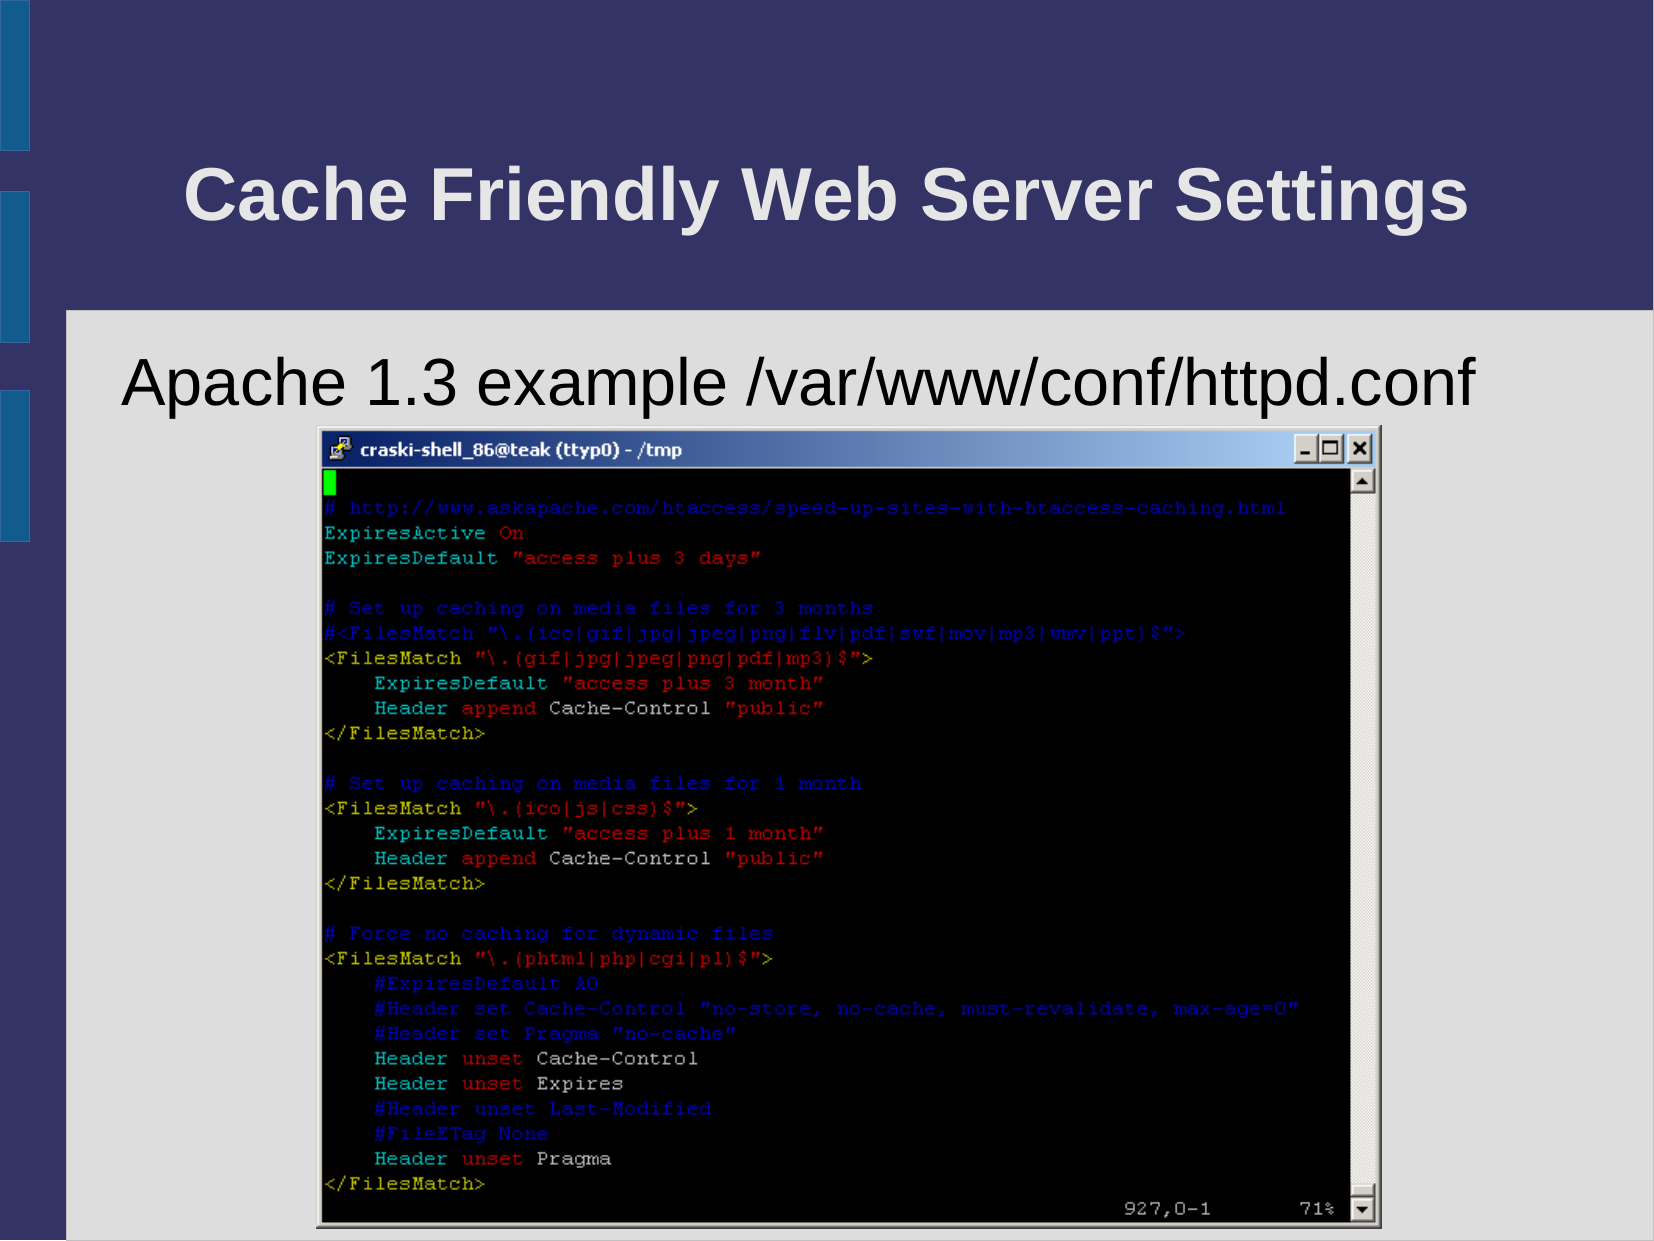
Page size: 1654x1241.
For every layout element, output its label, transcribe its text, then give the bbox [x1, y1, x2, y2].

picture [316, 425, 1382, 1229]
list Apache 1.3 example /var/www/conf/httpd.conf [121, 344, 1534, 1127]
title Cache Friendly Web Server Settings [121, 91, 1534, 299]
